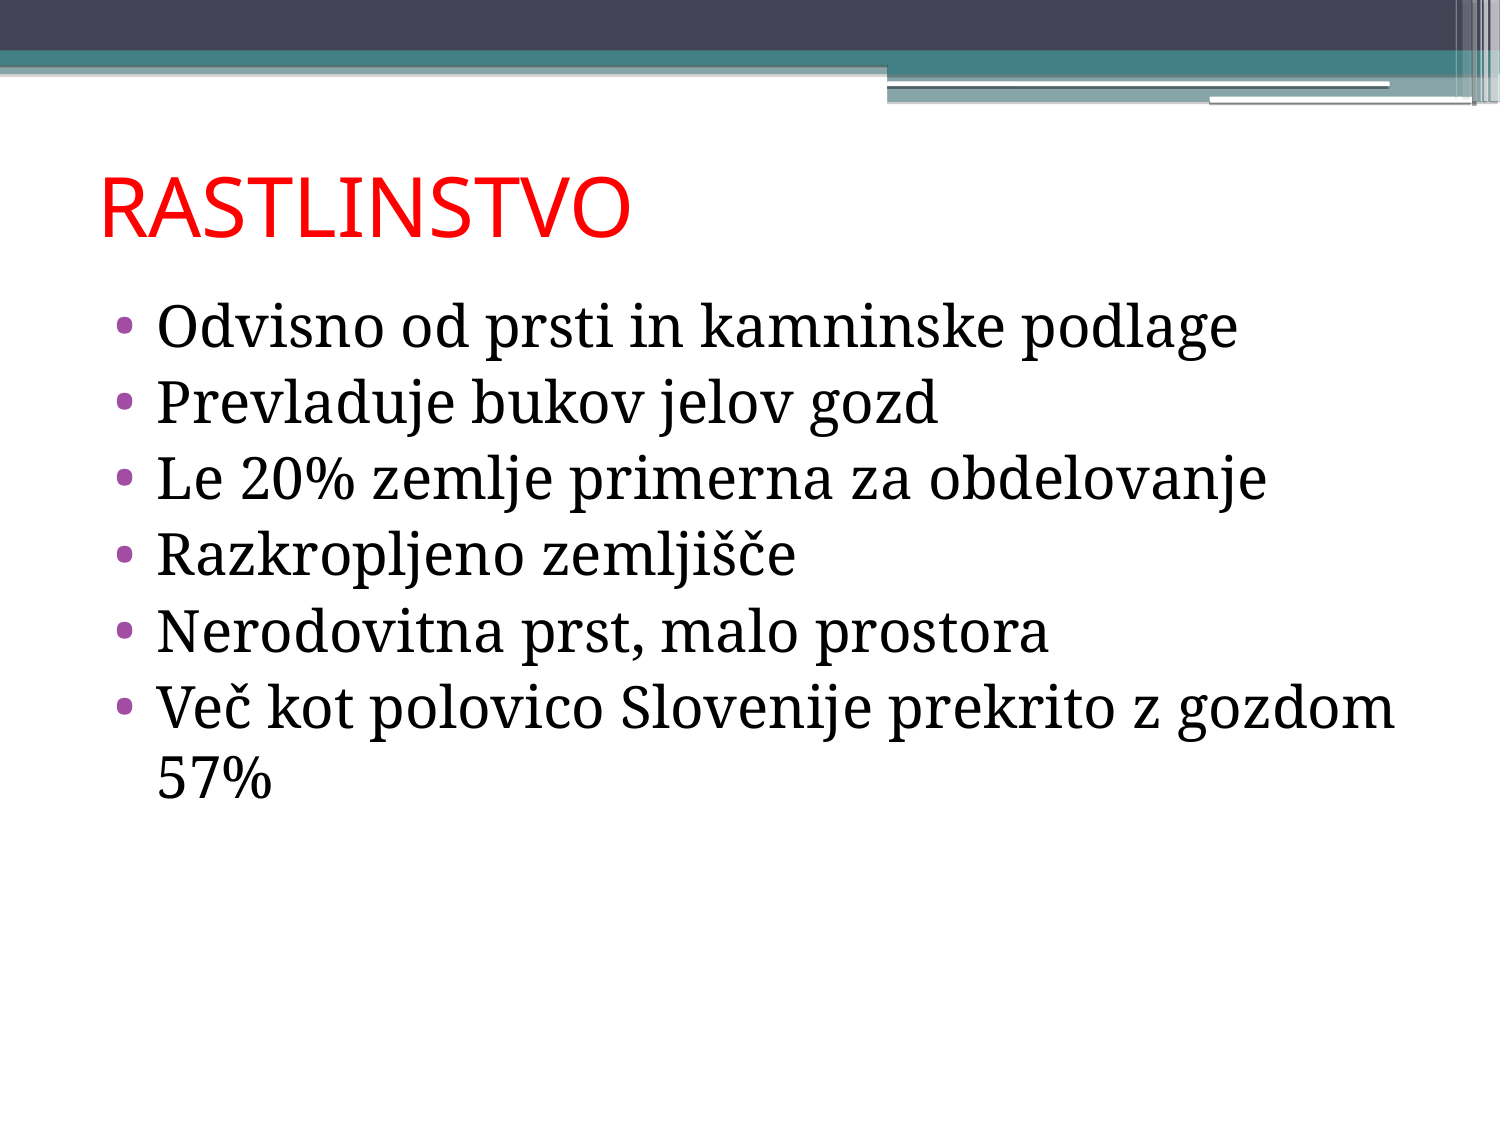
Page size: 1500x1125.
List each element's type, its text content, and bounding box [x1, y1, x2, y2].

list Odvisno od prsti in kamninske podlage Prevladuje bukov jelov gozd Le 20% zemlje primerna za obdelovanje Razkropljeno zemljišče Nerodovitna prst, malo prostora Več kot polovico Slovenije prekrito z gozdom 57% [82, 281, 1432, 991]
title RASTLINSTVO [82, 117, 1432, 281]
